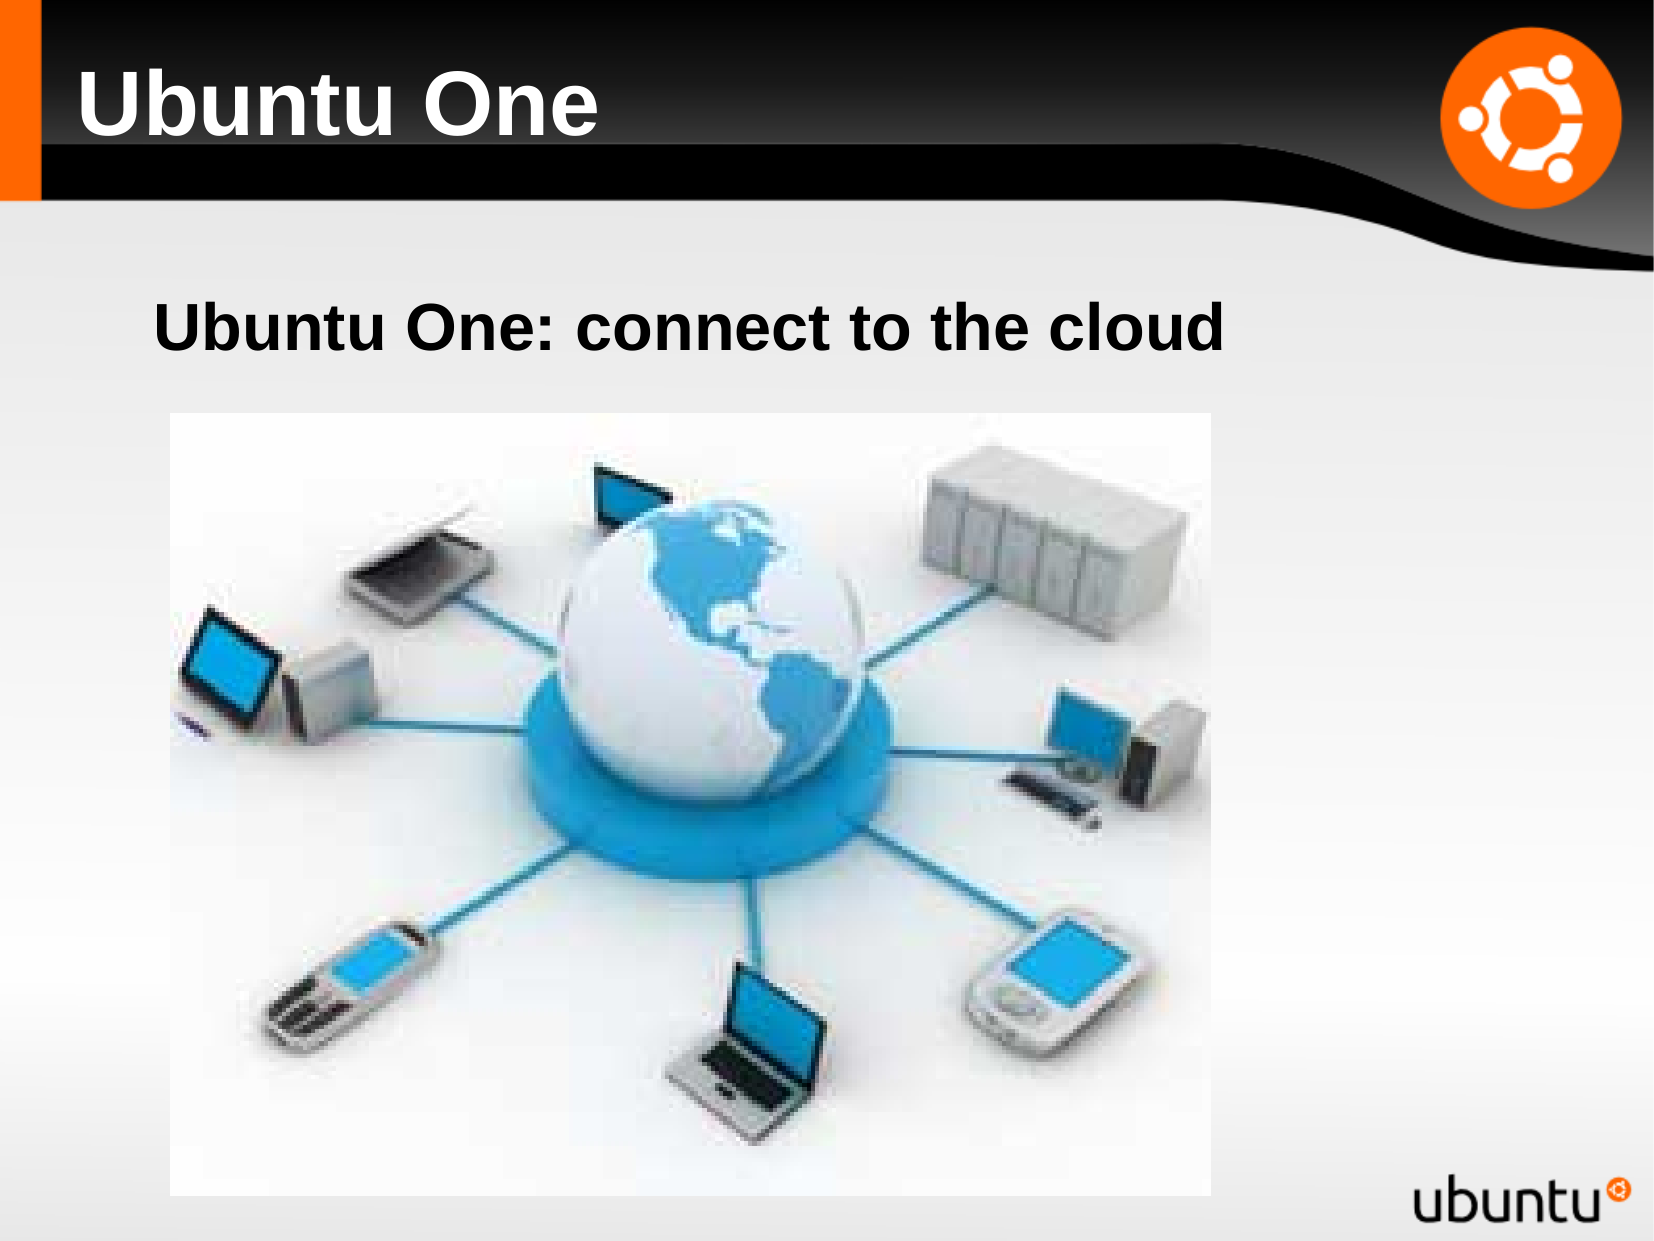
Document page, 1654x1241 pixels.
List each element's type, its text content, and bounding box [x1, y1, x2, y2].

title Ubuntu One [76, 7, 1565, 200]
list Ubuntu One: connect to the cloud [82, 290, 1571, 1094]
picture [0, 0, 1654, 1241]
